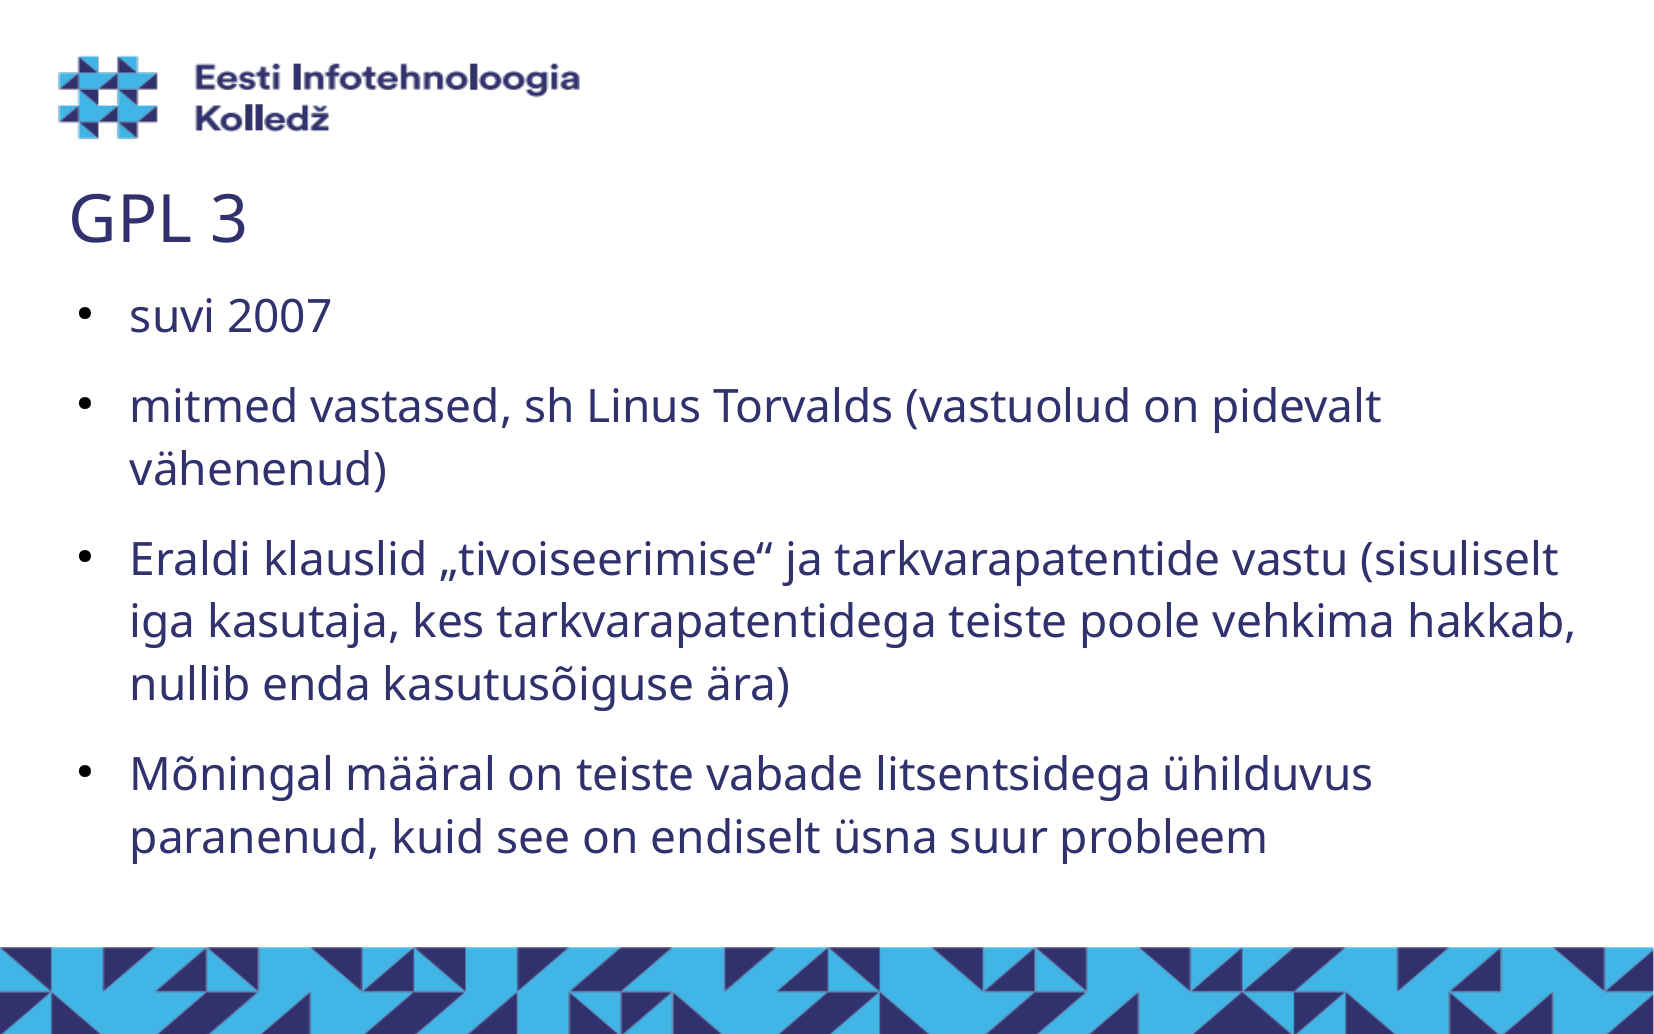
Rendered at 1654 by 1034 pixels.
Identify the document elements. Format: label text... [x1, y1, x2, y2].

list suvi 2007 mitmed vastased, sh Linus Torvalds (vastuolud on pidevalt vähenenud) Eraldi klauslid „tivoiseerimise“ ja tarkvarapatentide vastu (sisuliselt iga kasutaja, kes tarkvarapatentidega teiste poole vehkima hakkab, nullib enda kasutusõiguse ära) Mõningal määral on teiste vabade litsentsidega ühilduvus paranenud, kuid see on endiselt üsna suur probleem [59, 283, 1595, 936]
title GPL 3 [68, 147, 1536, 283]
